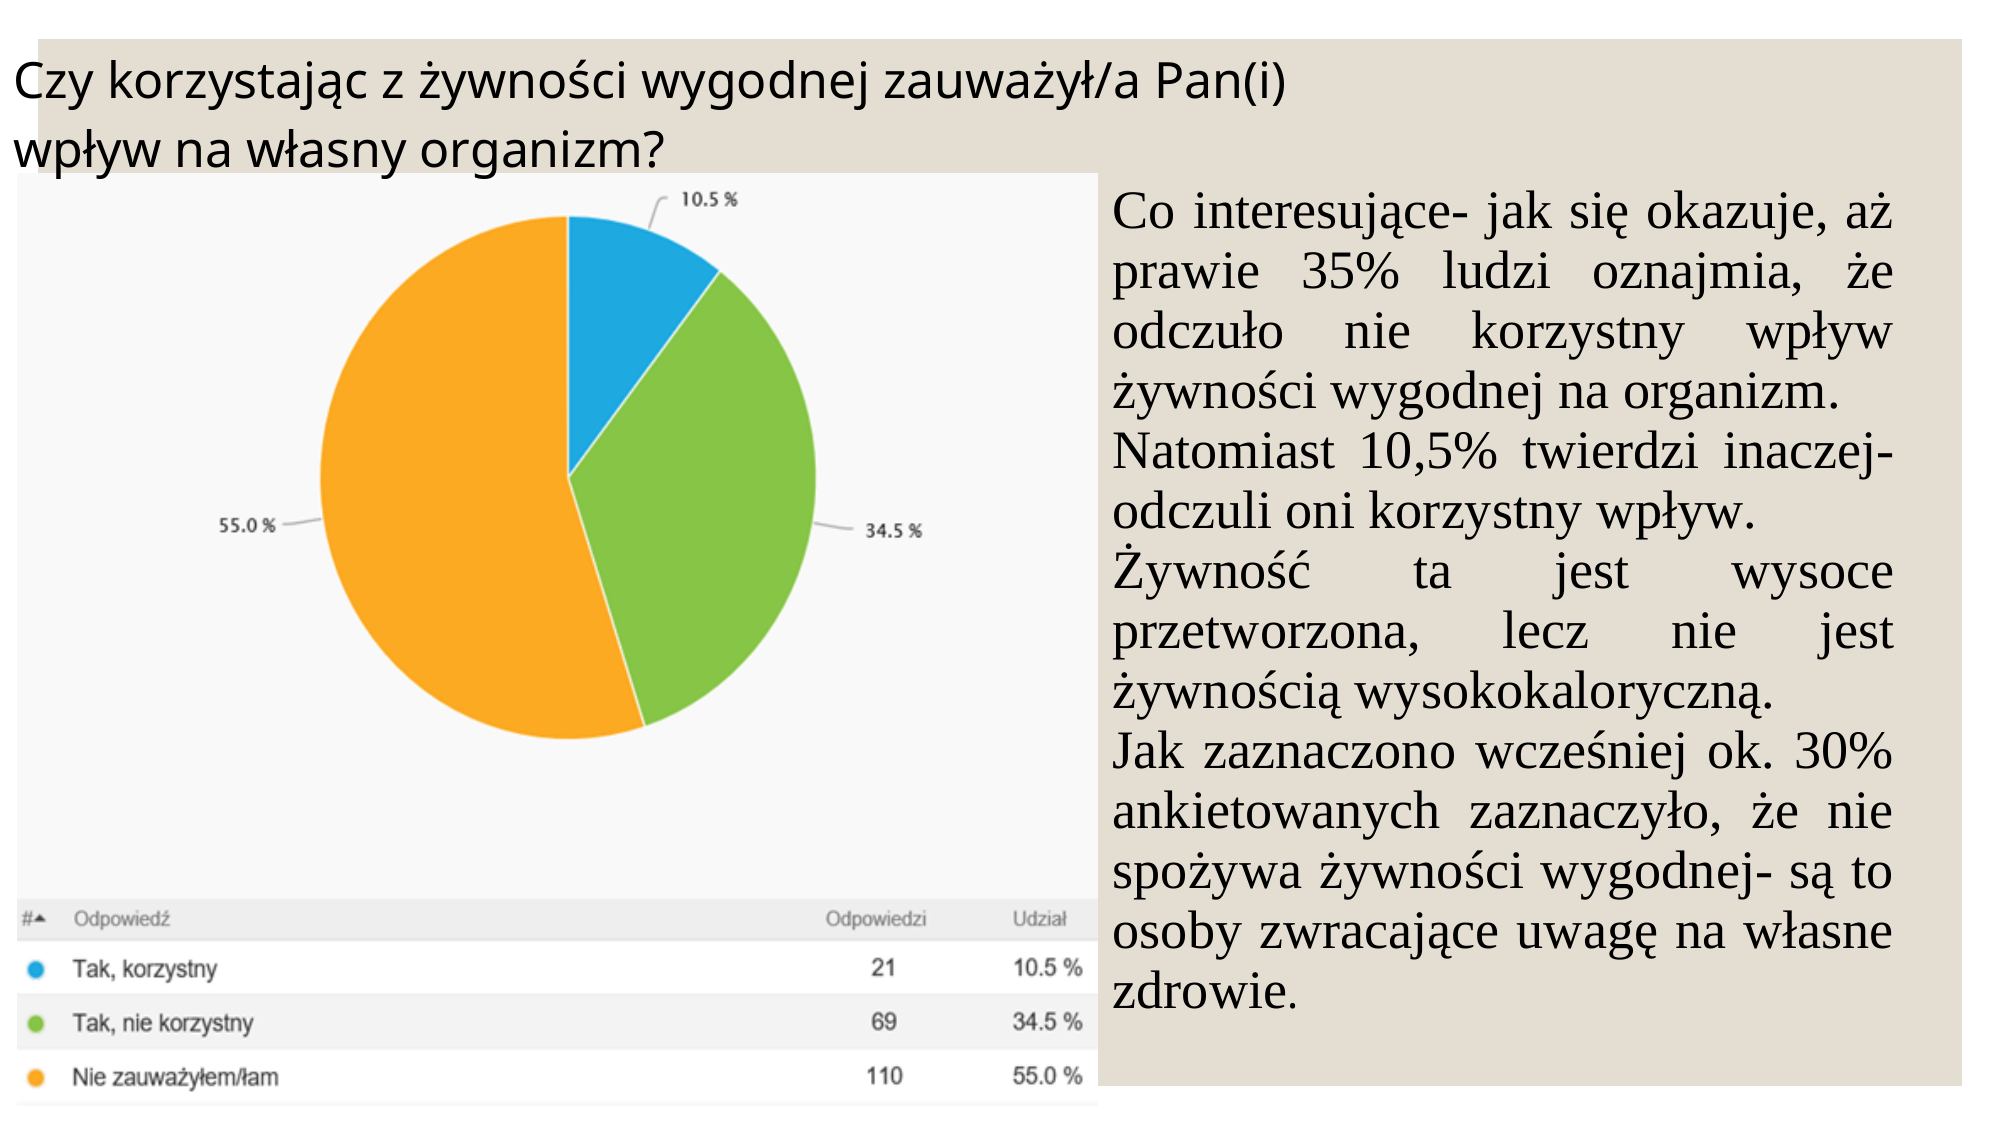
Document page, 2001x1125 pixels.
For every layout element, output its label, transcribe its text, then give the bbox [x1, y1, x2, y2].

text_box Co interesujące- jak się okazuje, aż prawie 35% ludzi oznajmia, że odczuło nie korzystny wpływ żywności wygodnej na organizm. Natomiast 10,5% twierdzi inaczej- odczuli oni korzystny wpływ. Żywność ta jest wysoce przetworzona, lecz nie jest żywnością wysokokaloryczną. Jak zaznaczono wcześniej ok. 30% ankietowanych zaznaczyło, że nie spożywa żywności wygodnej- są to osoby zwracające uwagę na własne zdrowie. [1097, 173, 1938, 1125]
picture [17, 190, 1097, 1106]
text_box Czy korzystając z żywności wygodnej zauważył/a Pan(i) wpływ na własny organizm? [0, 38, 1316, 190]
